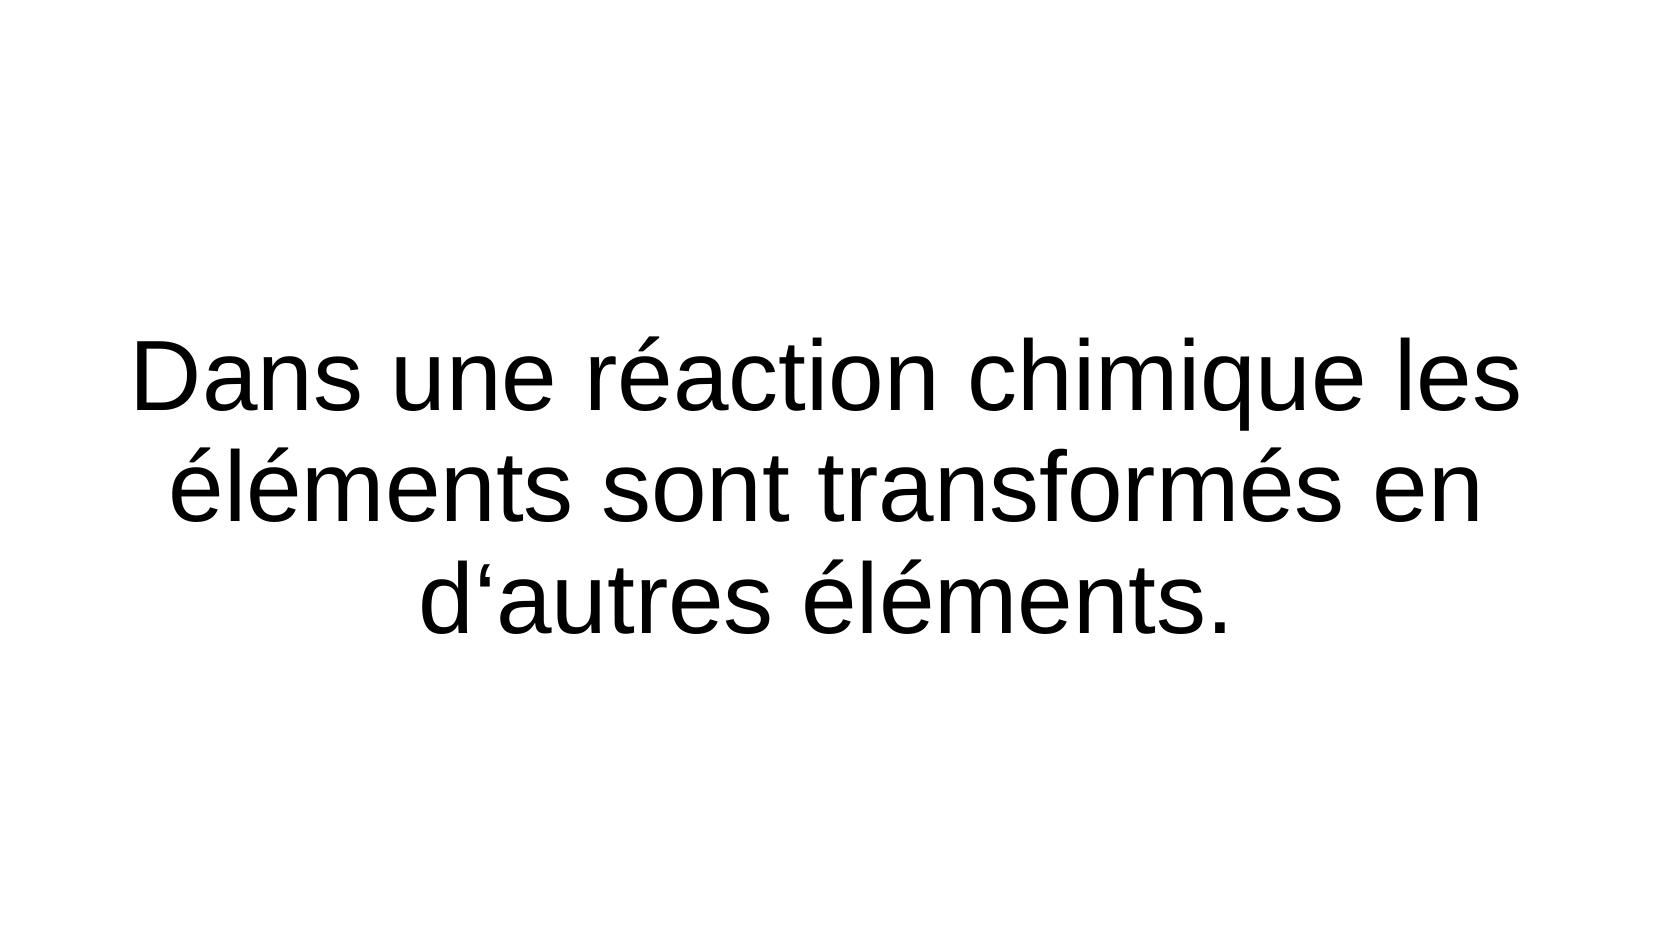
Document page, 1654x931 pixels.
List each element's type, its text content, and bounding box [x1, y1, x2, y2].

subtitle Dans une réaction chimique les éléments sont transformés en d‘autres éléments. [82, 217, 1571, 758]
